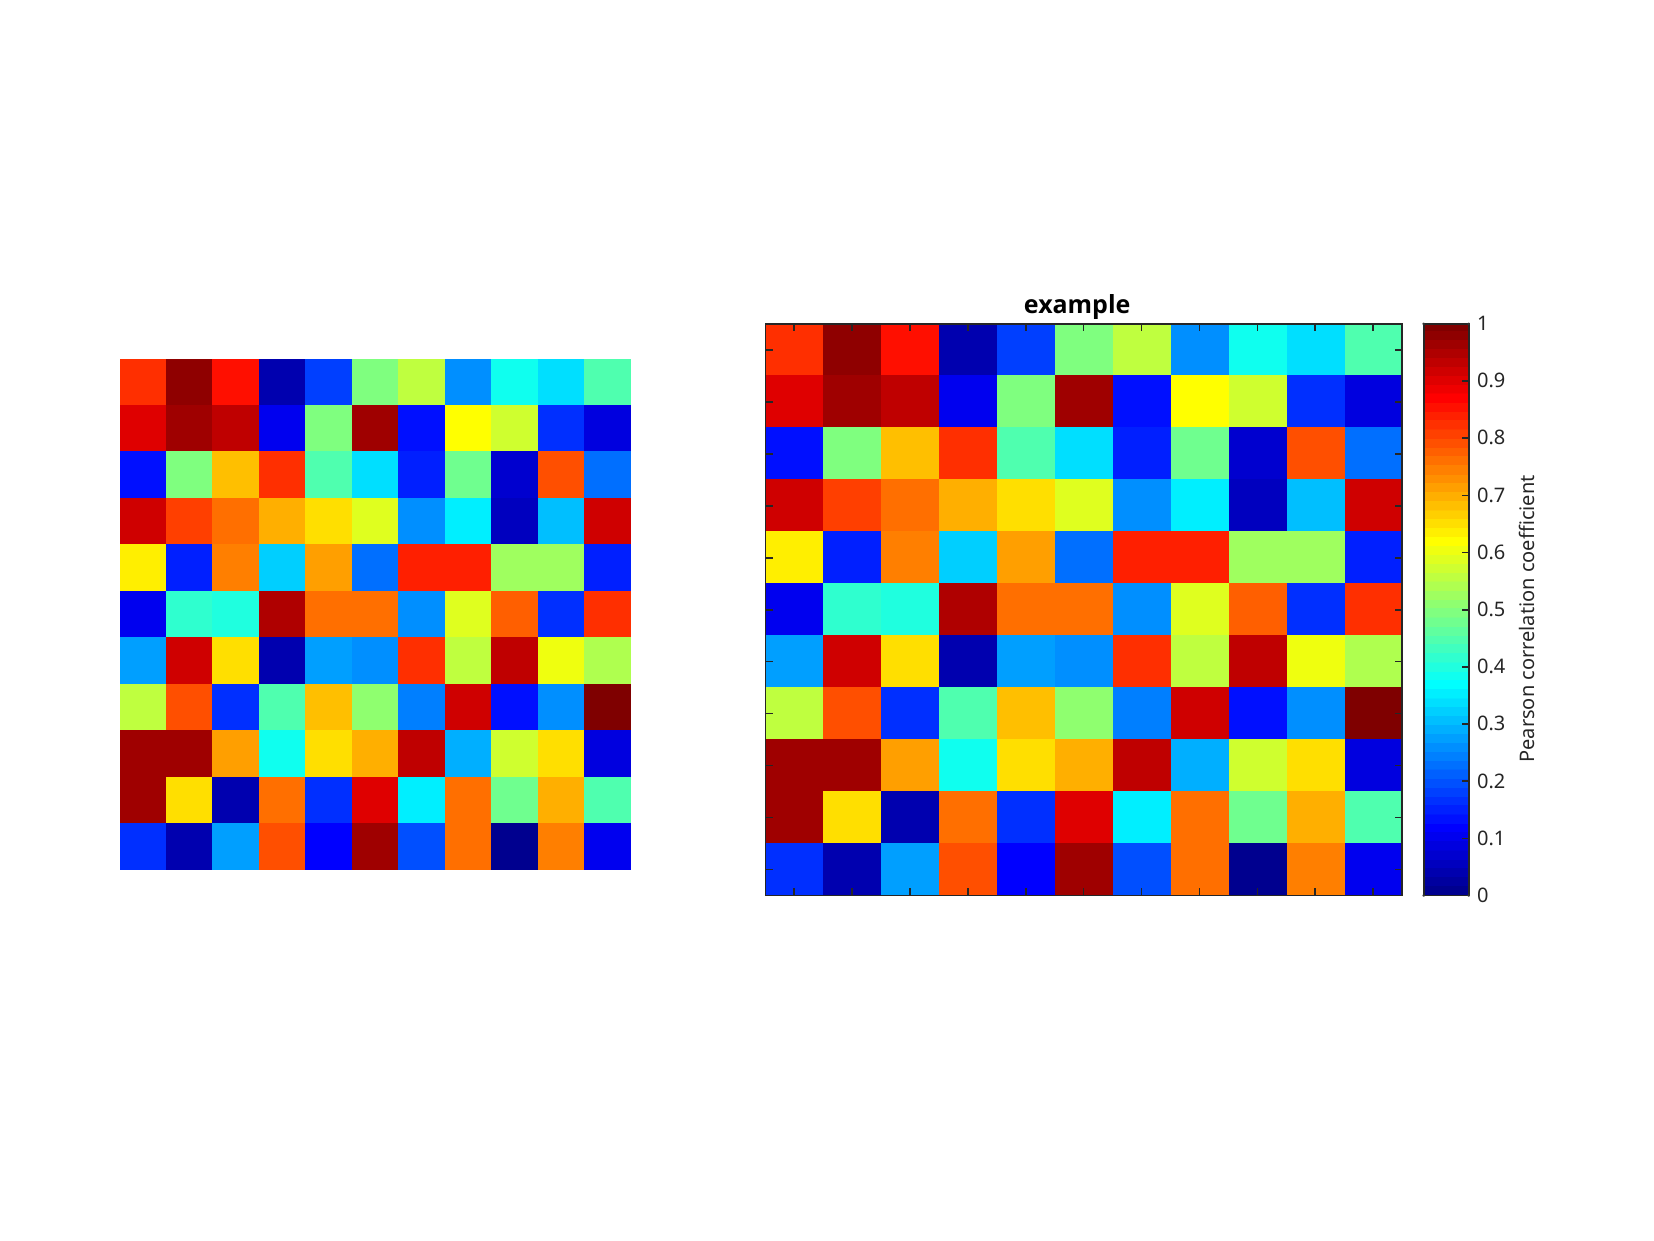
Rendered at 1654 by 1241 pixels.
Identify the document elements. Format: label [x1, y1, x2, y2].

picture [657, 271, 1593, 973]
picture [120, 359, 631, 870]
